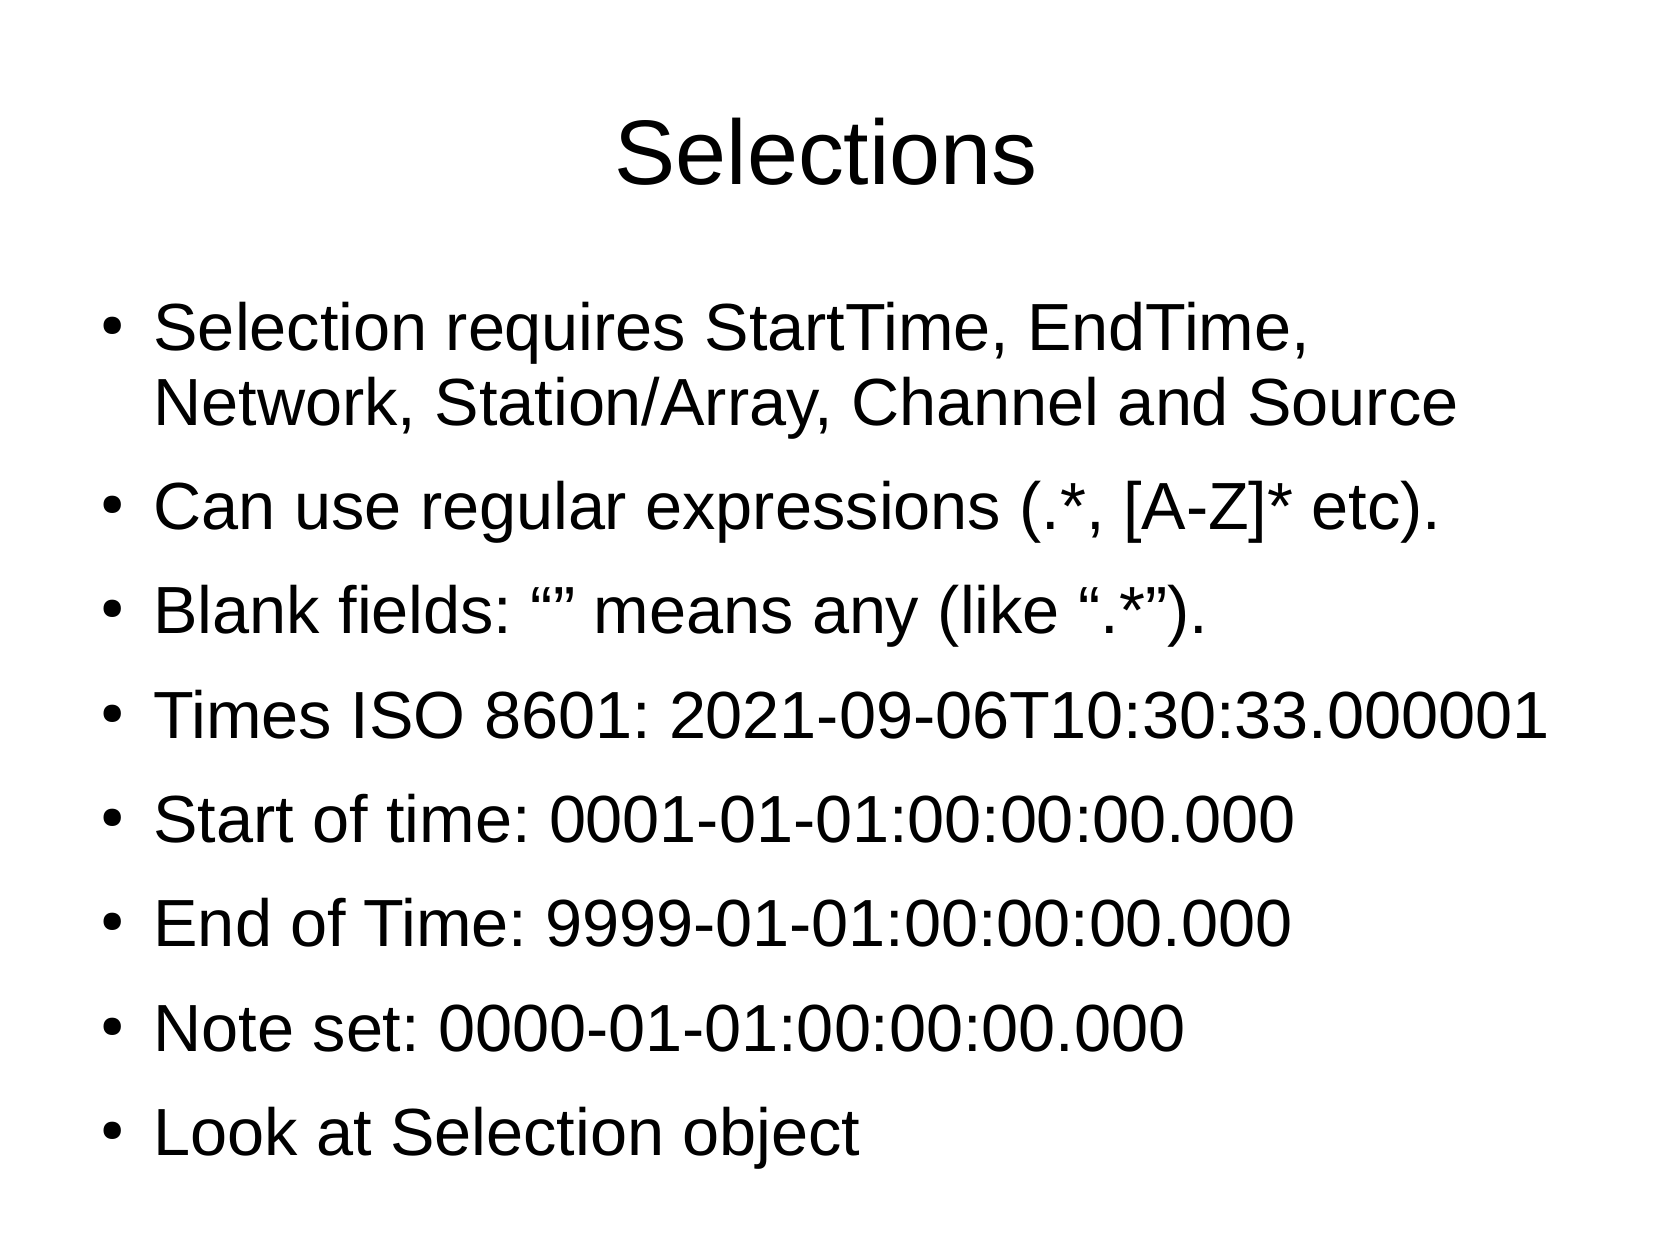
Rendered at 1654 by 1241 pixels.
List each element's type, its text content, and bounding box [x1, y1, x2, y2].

list Selection requires StartTime, EndTime, Network, Station/Array, Channel and Source Can use regular expressions (.*, [A-Z]* etc). Blank fields: “” means any (like “.*”). Times ISO 8601: 2021-09-06T10:30:33.000001 Start of time: 0001-01-01:00:00:00.000 End of Time: 9999-01-01:00:00:00.000 Note set: 0000-01-01:00:00:00.000 Look at Selection object [82, 290, 1571, 1170]
title Selections [82, 49, 1571, 257]
